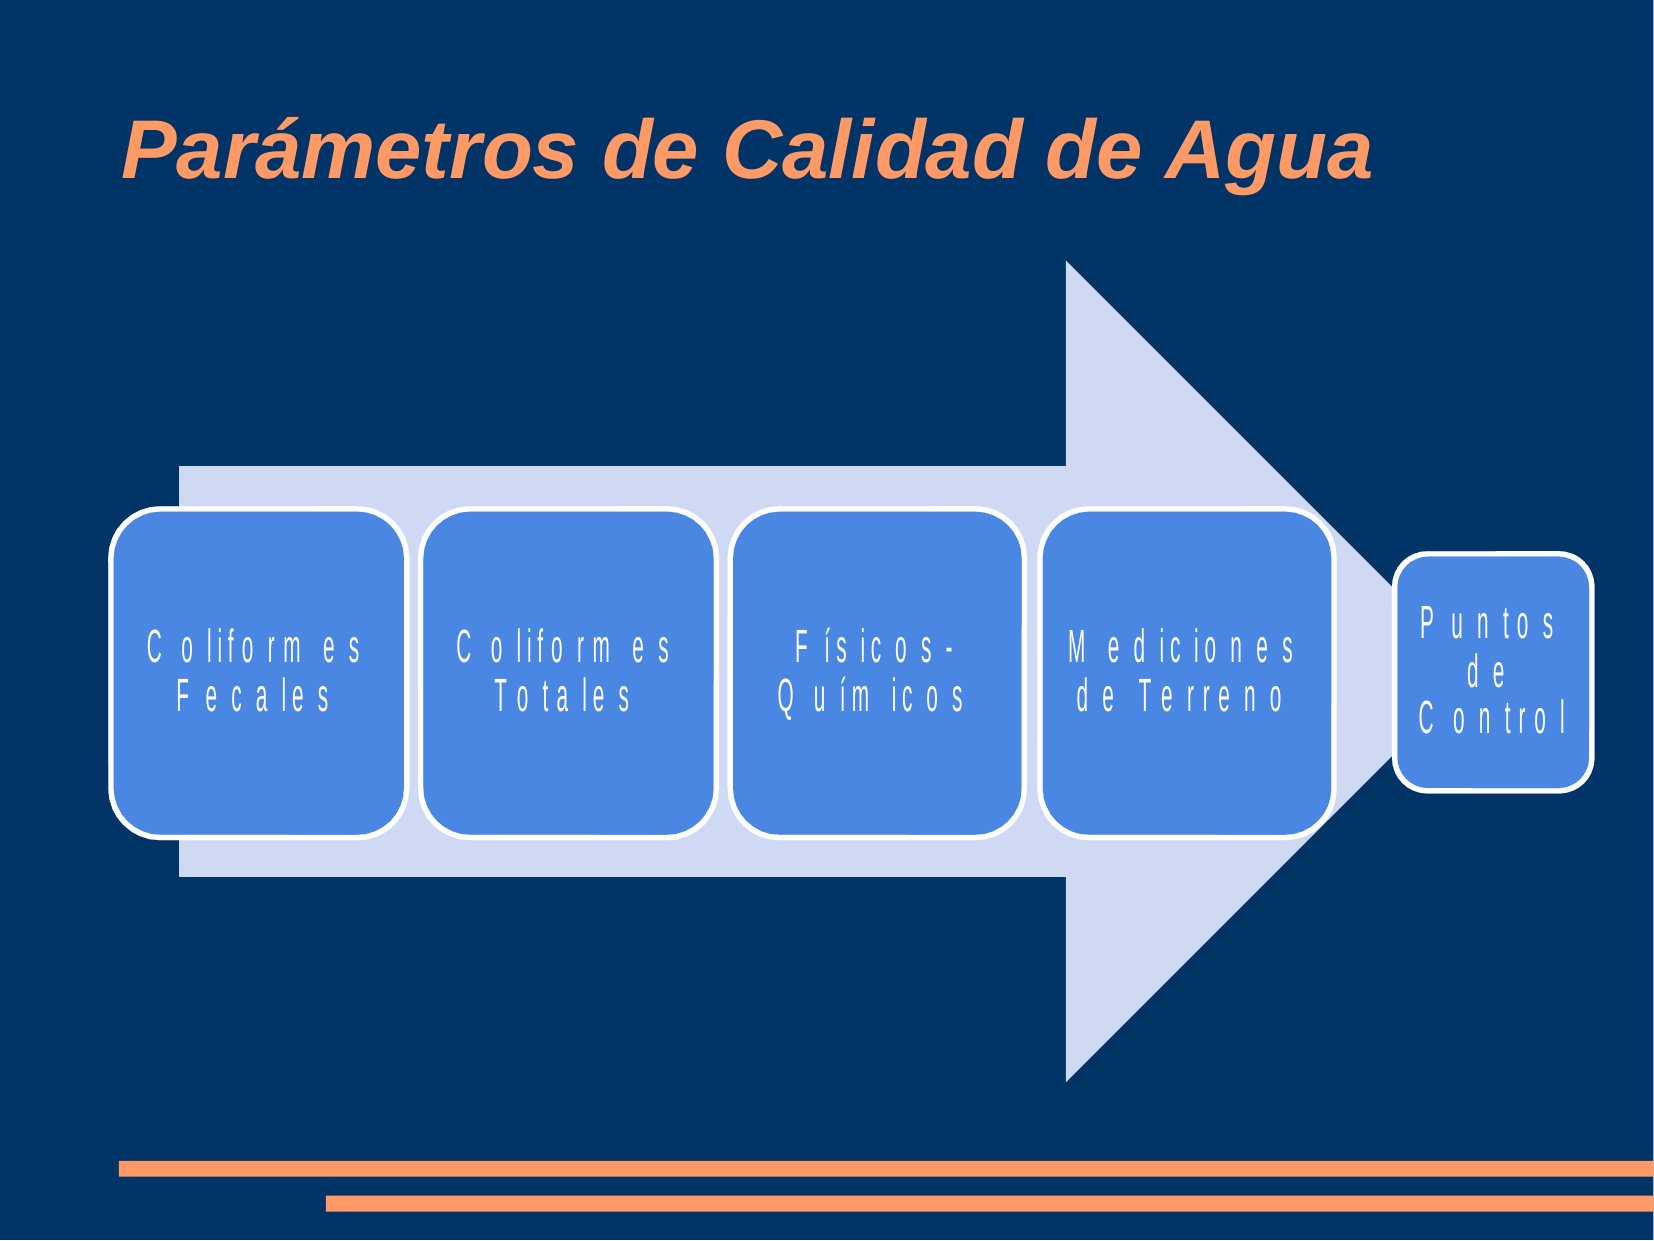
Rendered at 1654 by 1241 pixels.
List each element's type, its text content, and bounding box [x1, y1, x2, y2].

title Parámetros de Calidad de Agua [121, 46, 1534, 254]
picture [64, 259, 1604, 1084]
